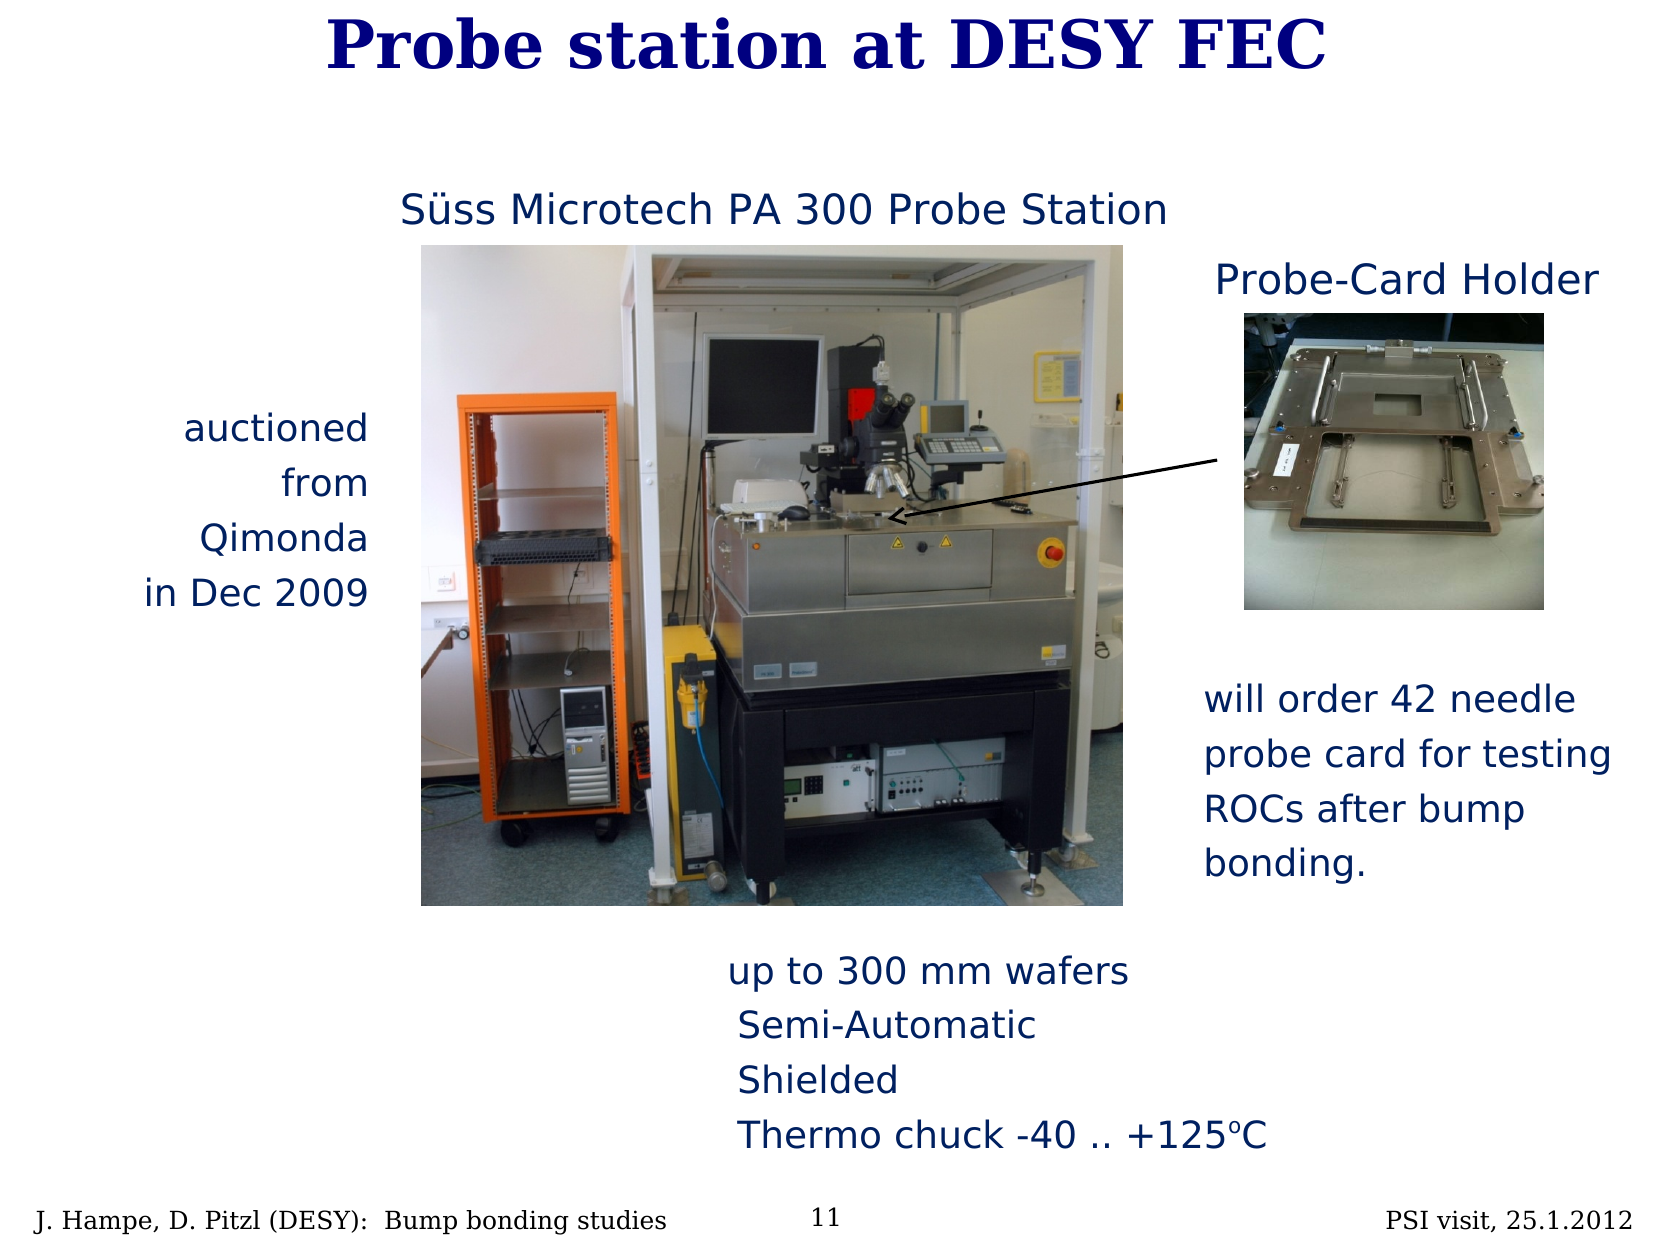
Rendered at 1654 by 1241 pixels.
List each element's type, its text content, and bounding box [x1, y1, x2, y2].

title Probe station at DESY FEC [121, 5, 1534, 85]
text_box Süss Microtech PA 300 Probe Station [361, 164, 1208, 241]
text_box auctioned from Qimonda in Dec 2009 [68, 386, 385, 622]
picture [421, 245, 1123, 906]
text_box Probe-Card Holder [1194, 234, 1619, 311]
text_box up to 300 mm wafers Semi-Automatic Shielded Thermo chuck -40 .. +125oC [718, 929, 1277, 1164]
text_box will order 42 needle probe card for testing ROCs after bump bonding. [1188, 657, 1643, 892]
picture [1244, 313, 1544, 610]
